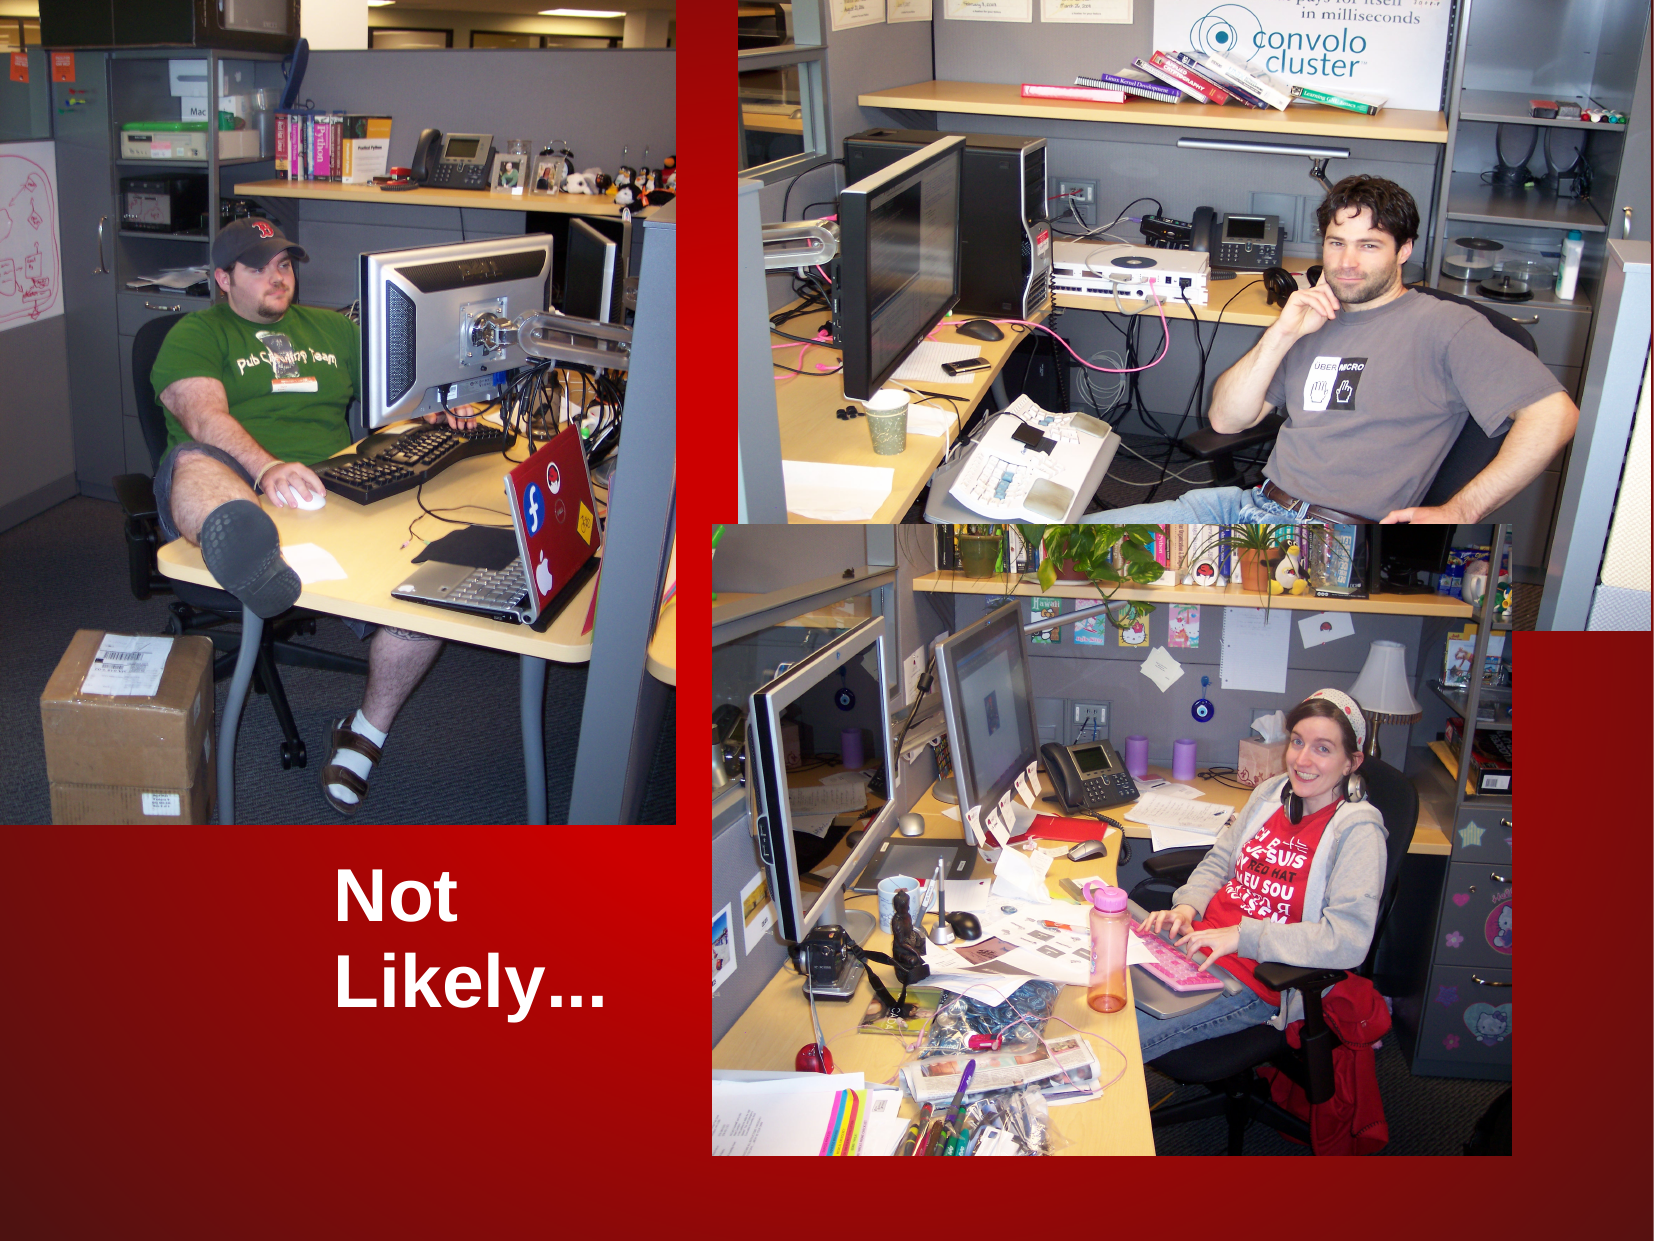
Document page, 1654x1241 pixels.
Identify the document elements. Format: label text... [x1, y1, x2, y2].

picture [0, 0, 1654, 1241]
title Not Likely... [333, 826, 676, 1088]
